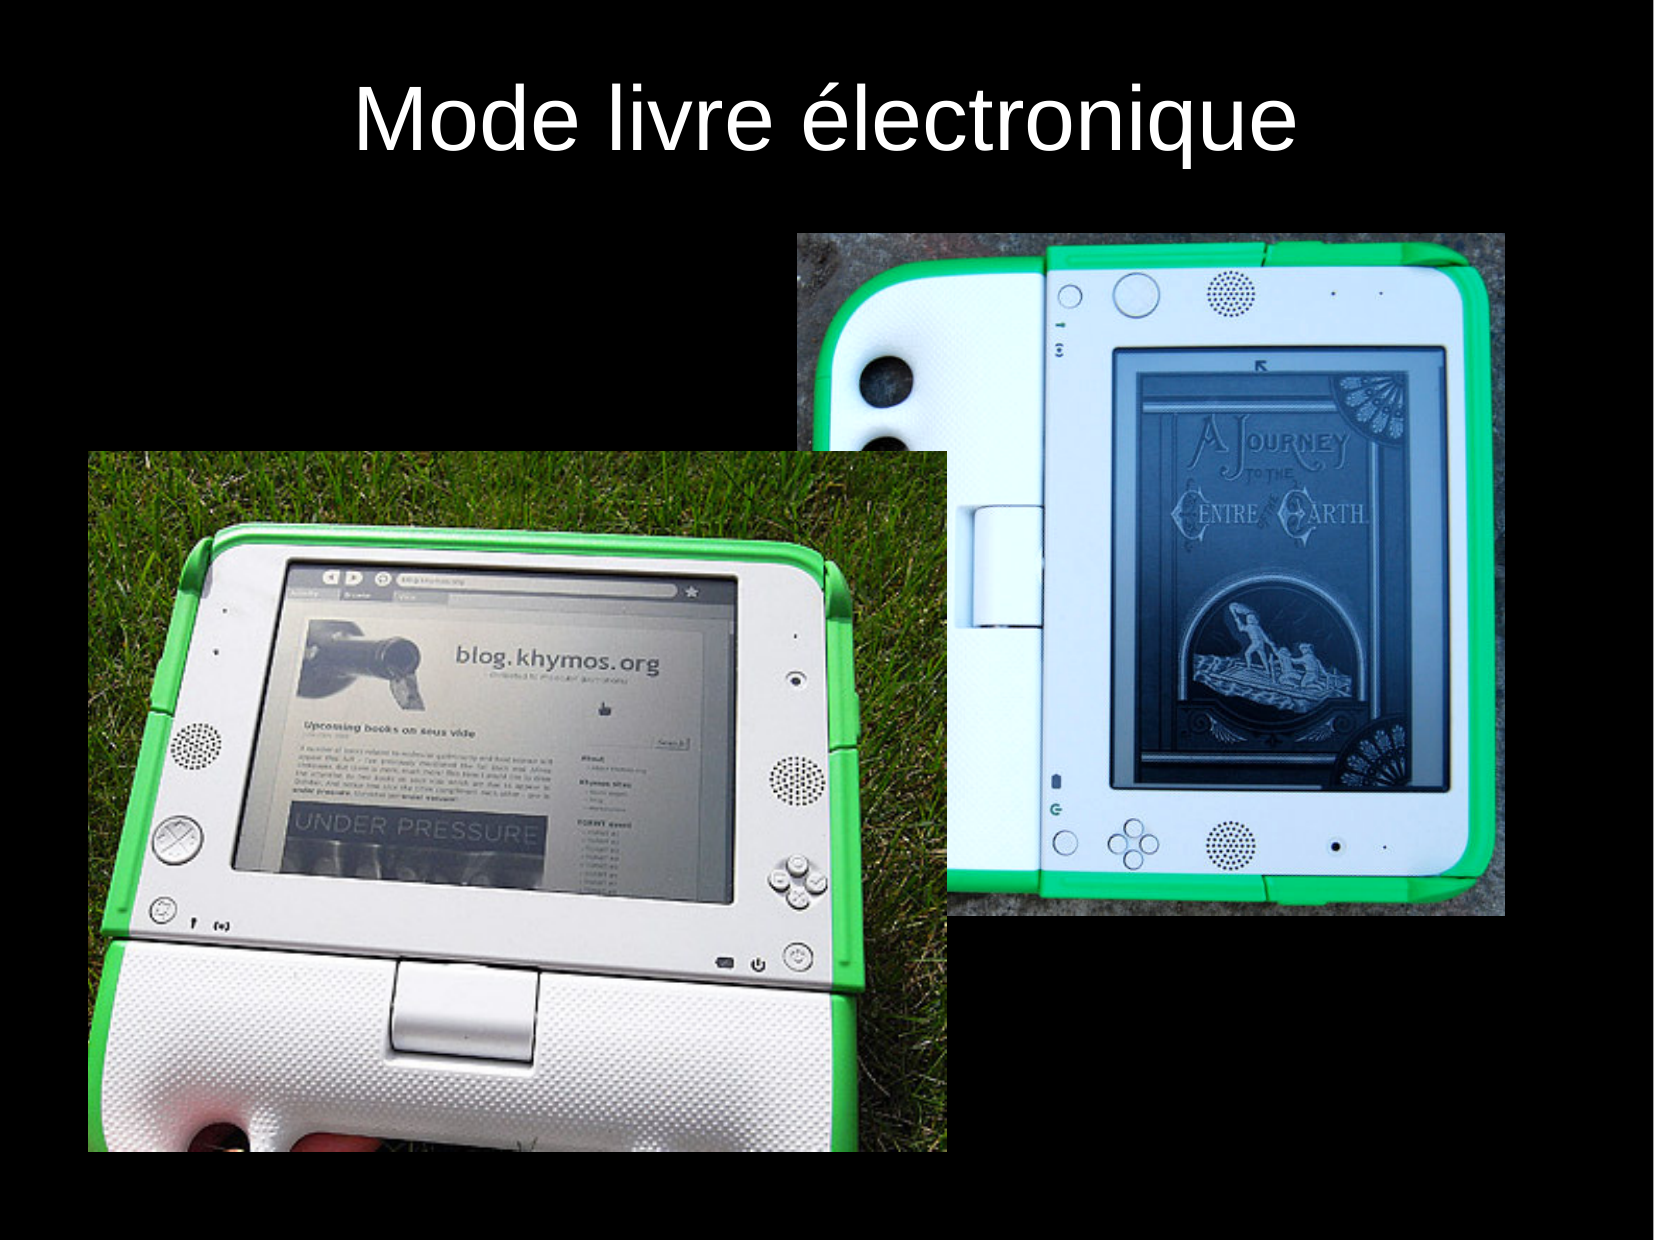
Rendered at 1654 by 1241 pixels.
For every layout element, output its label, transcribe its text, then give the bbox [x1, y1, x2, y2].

picture [88, 233, 1505, 1152]
text_box Mode livre électronique [162, 59, 1492, 178]
